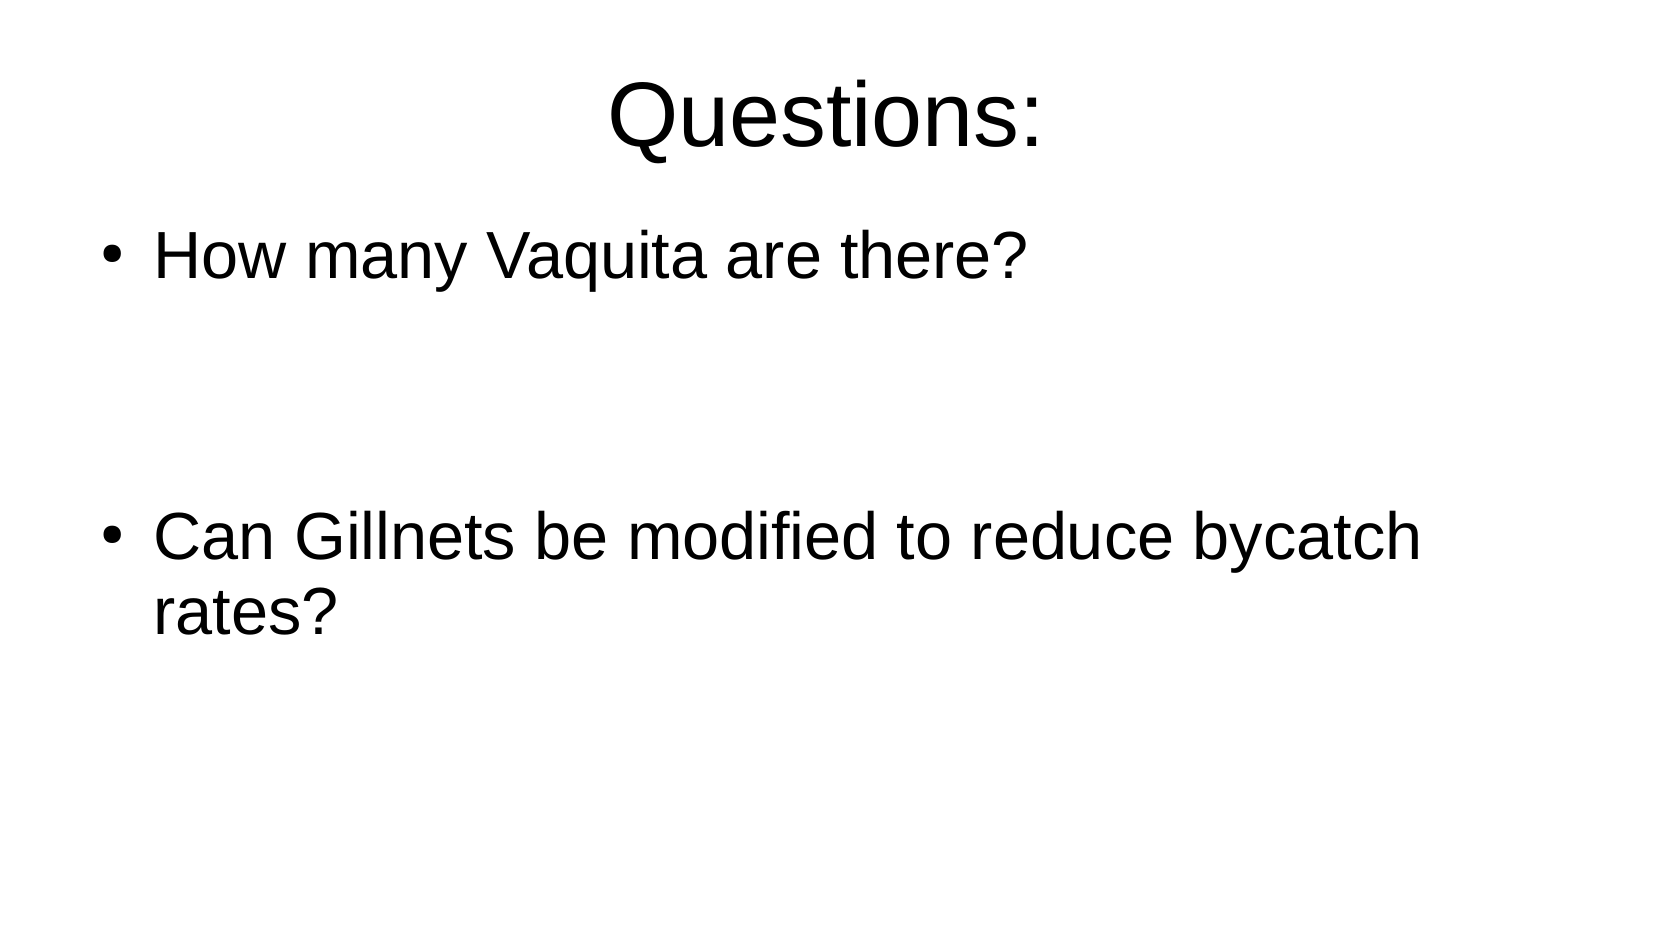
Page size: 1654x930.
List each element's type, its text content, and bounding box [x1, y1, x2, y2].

list Can Gillnets be modified to reduce bycatch rates? [82, 499, 1571, 757]
title Questions: [82, 37, 1571, 193]
list How many Vaquita are there? [82, 217, 1571, 475]
